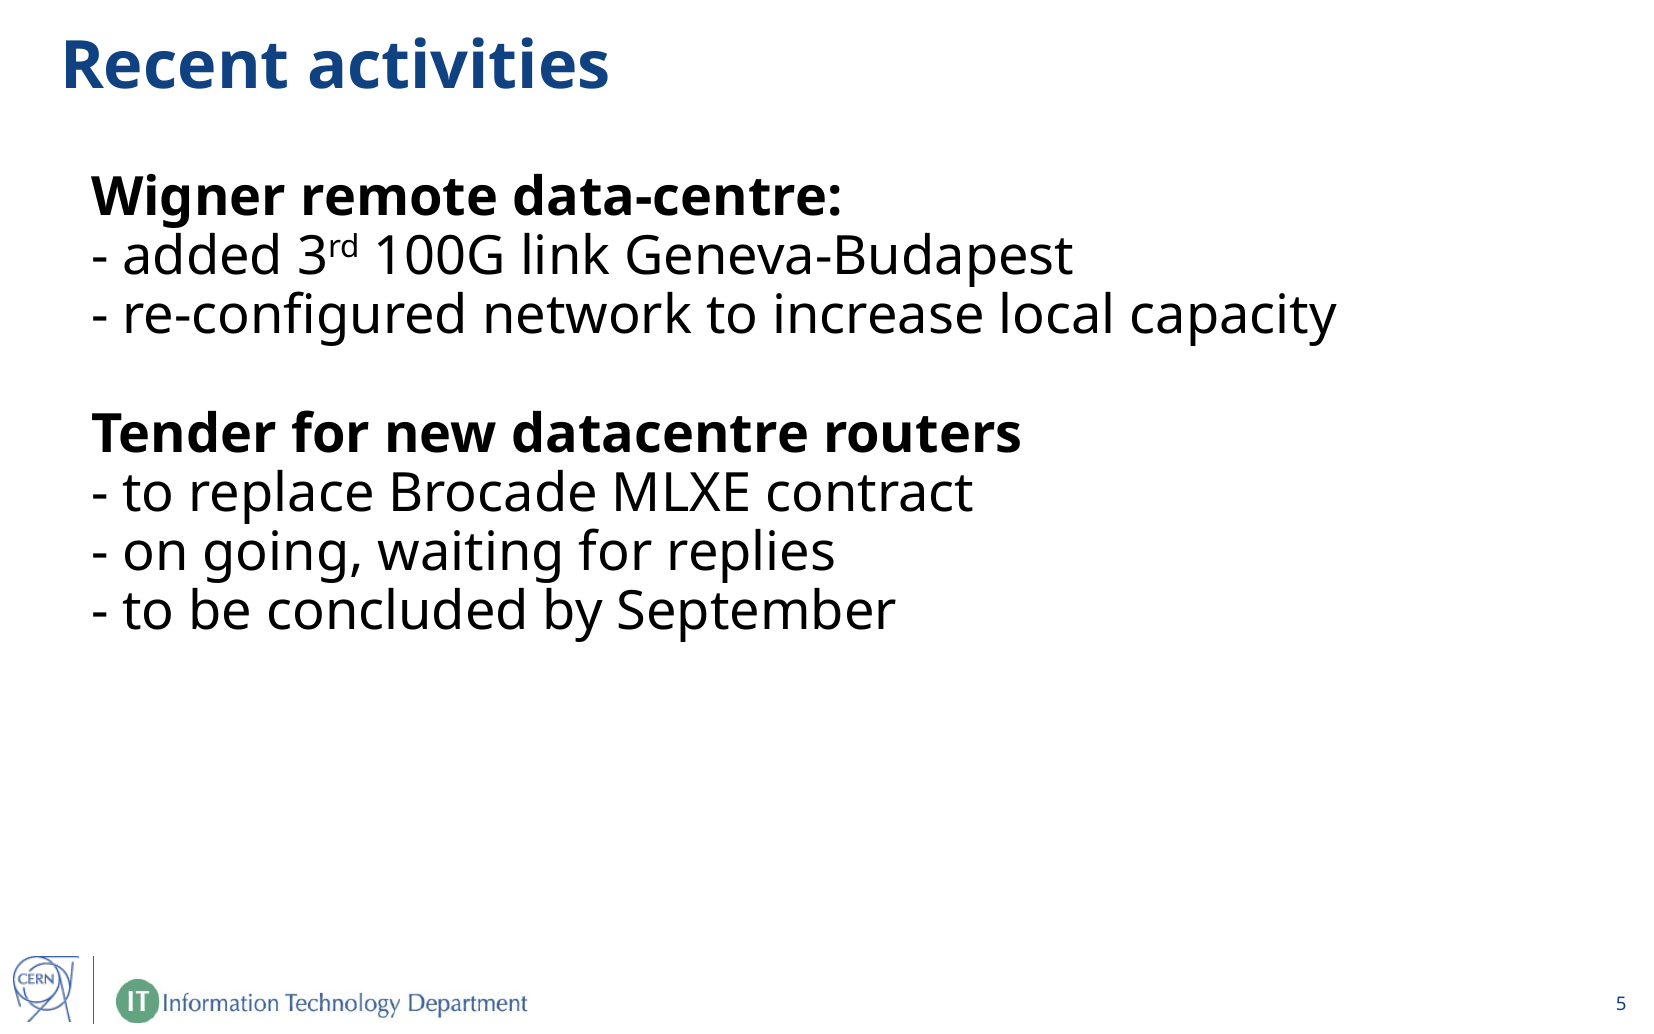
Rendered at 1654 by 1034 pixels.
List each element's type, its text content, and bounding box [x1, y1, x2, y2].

picture [13, 956, 76, 1032]
text_box Wigner remote data-centre: - added 3rd 100G link Geneva-Budapest - re-configured network to increase local capacity Tender for new datacentre routers - to replace Brocade MLXE contract - on going, waiting for replies - to be concluded by September [76, 160, 1601, 1034]
title Recent activities [60, 0, 1528, 138]
